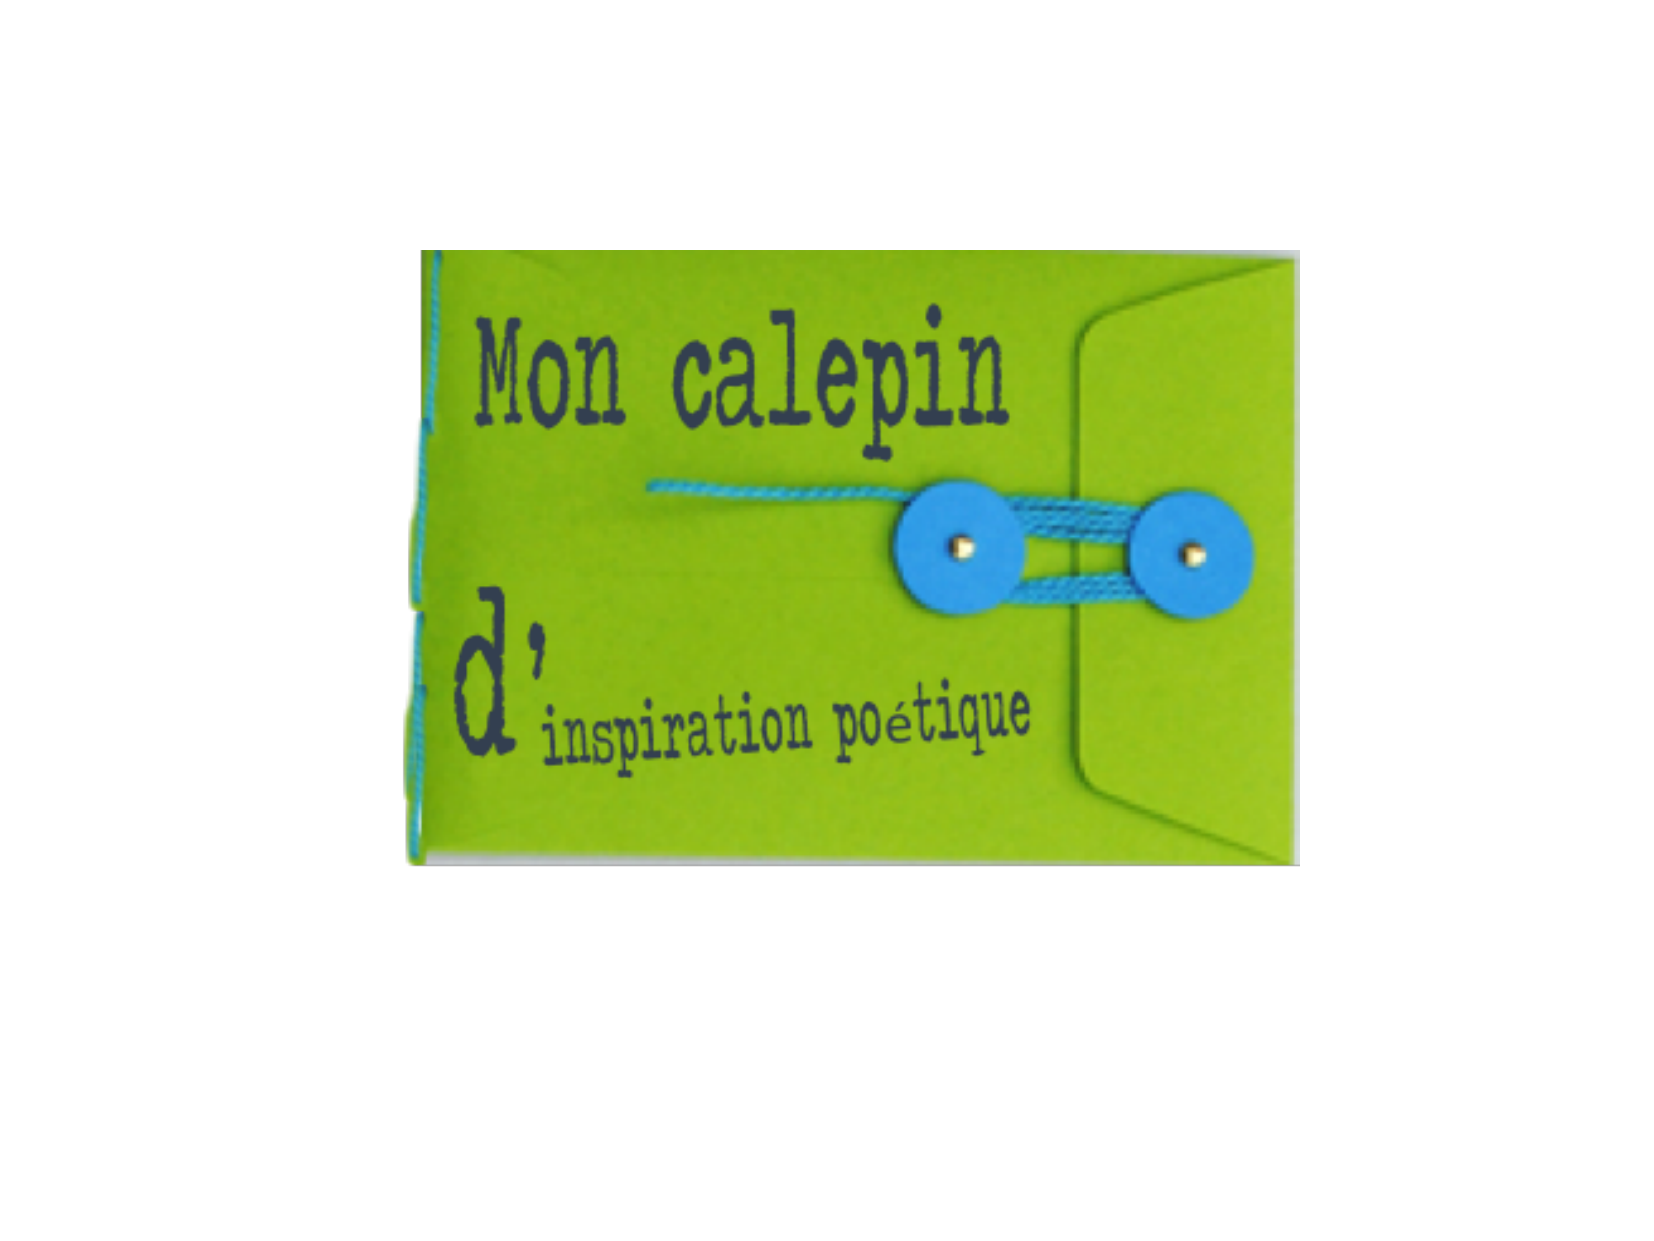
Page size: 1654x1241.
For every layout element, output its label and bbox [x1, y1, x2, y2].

picture [354, 250, 1300, 898]
